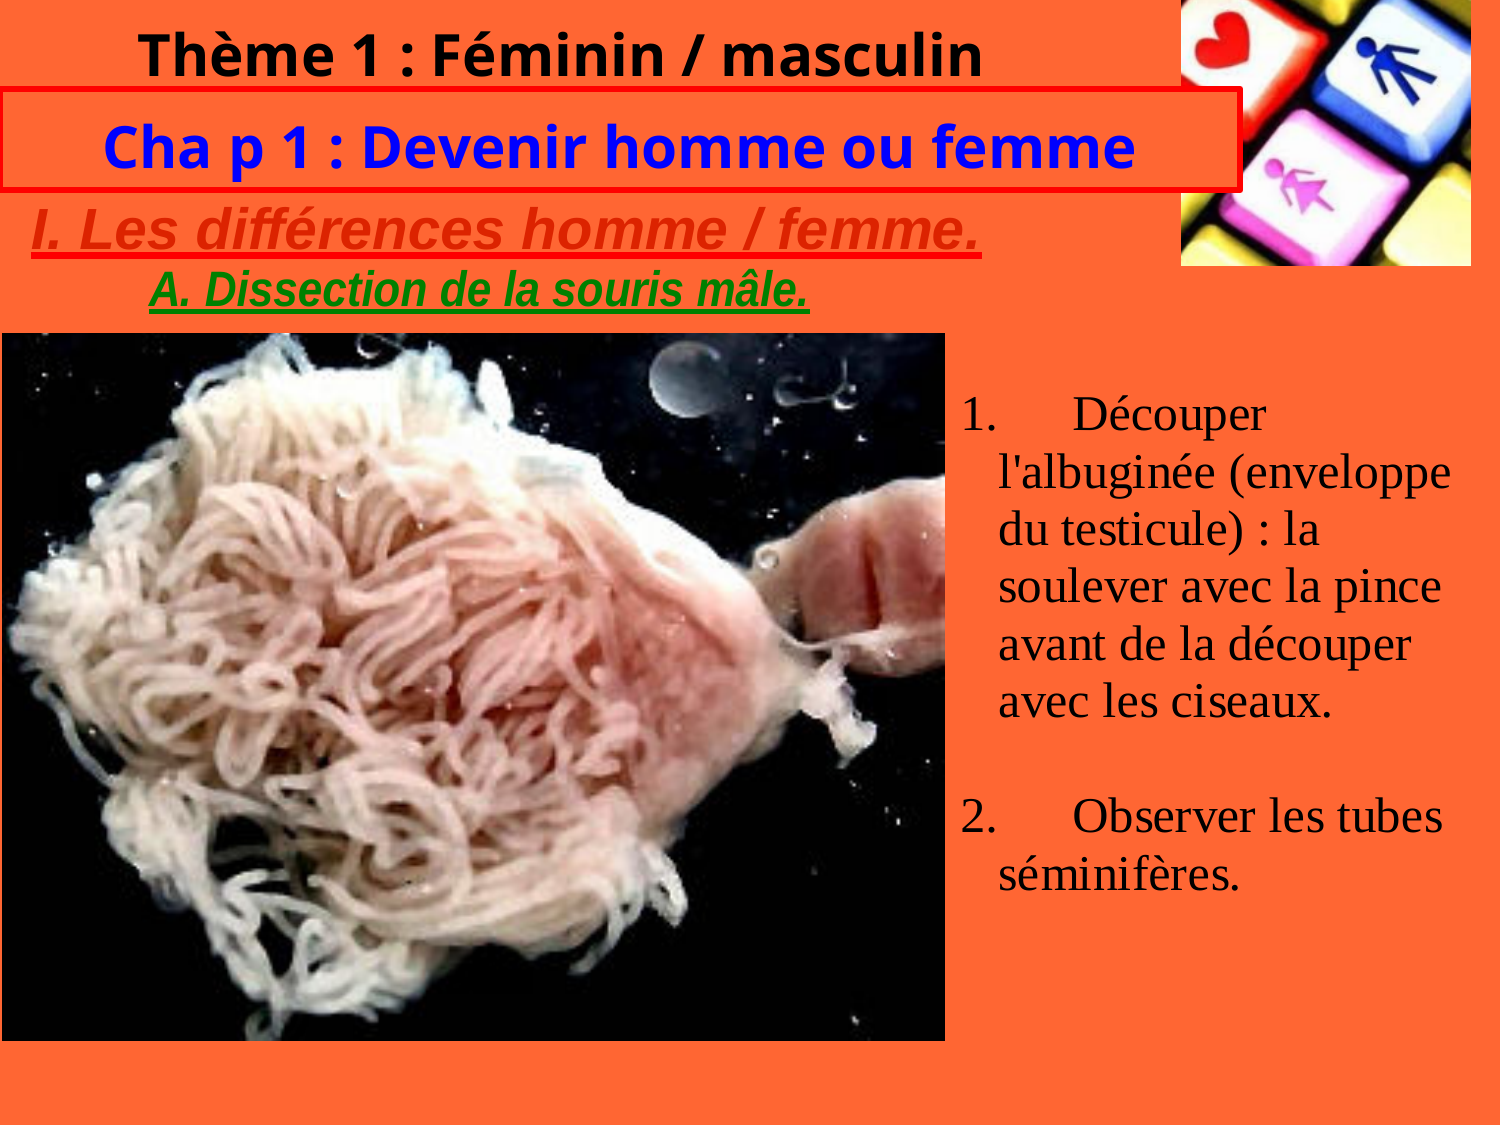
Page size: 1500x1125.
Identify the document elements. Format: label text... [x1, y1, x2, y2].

chart [29, 194, 1033, 325]
text_box Thème 1 : Féminin / masculin [0, 0, 1122, 88]
picture [2, 333, 945, 1041]
chart [921, 383, 1500, 923]
picture [1181, 0, 1471, 266]
text_box Cha p 1 : Devenir homme ou femme [0, 88, 1241, 191]
